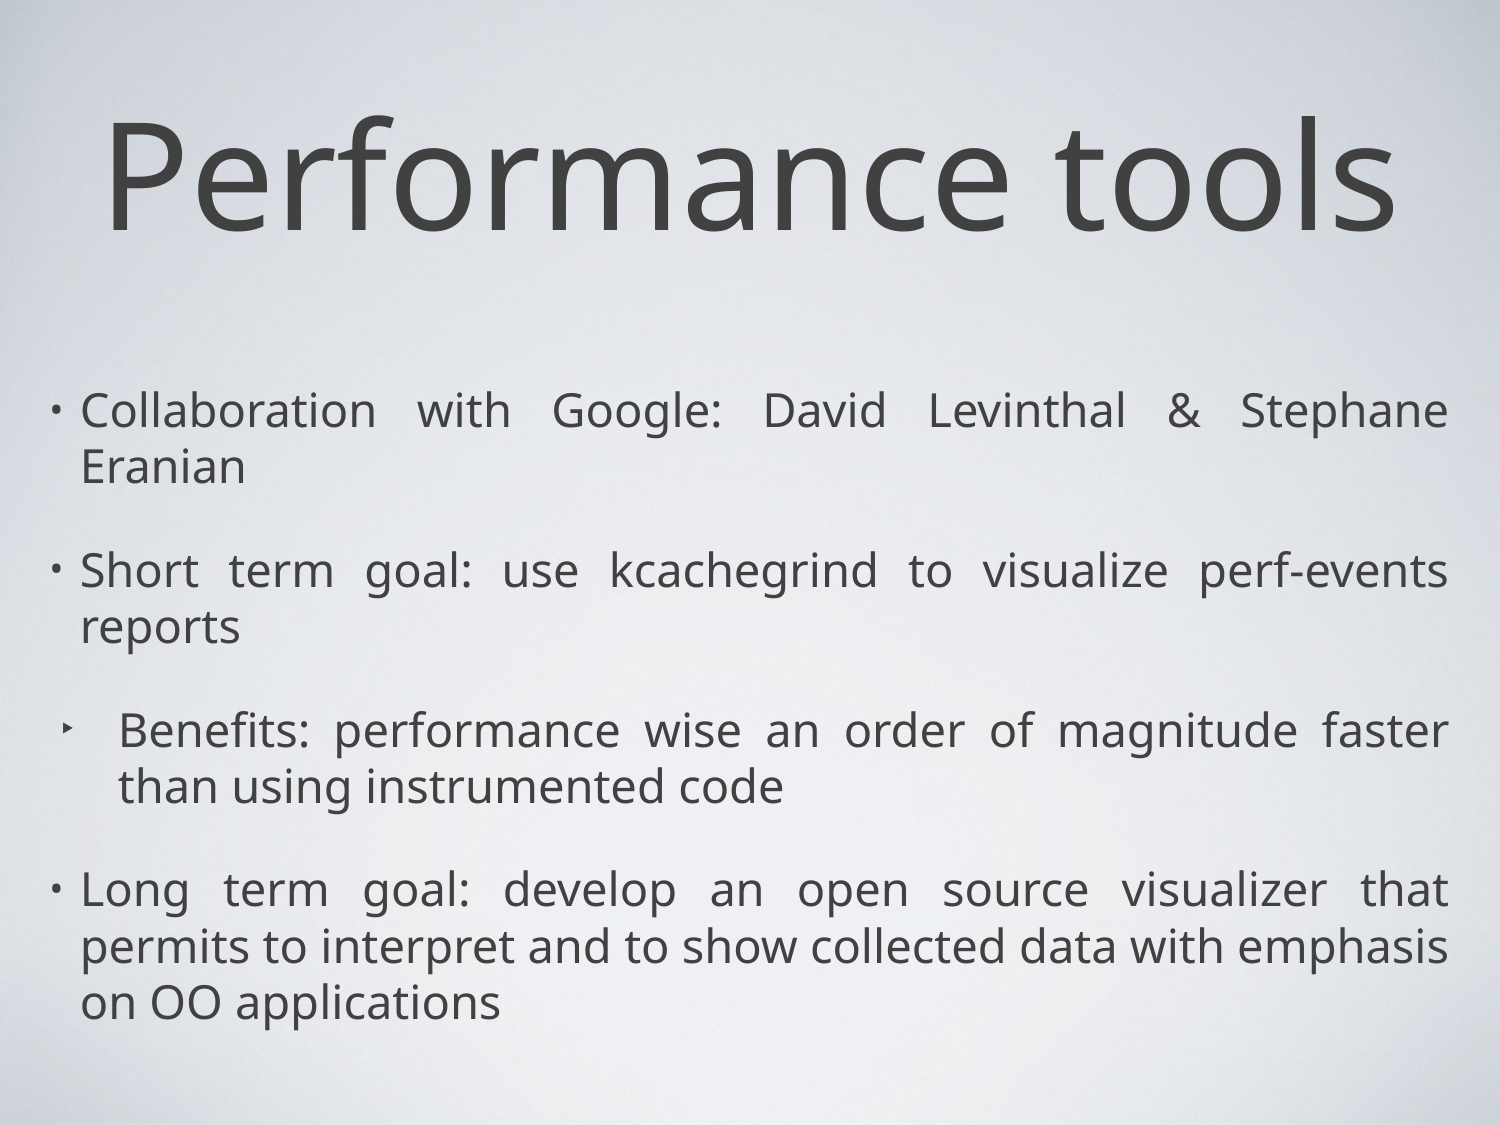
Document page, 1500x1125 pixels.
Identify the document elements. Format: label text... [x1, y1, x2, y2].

title Performance tools [40, 29, 1460, 311]
list Collaboration with Google: David Levinthal & Stephane Eranian Short term goal: use kcachegrind to visualize perf-events reports Benefits: performance wise an order of magnitude faster than using instrumented code Long term goal: develop an open source visualizer that permits to interpret and to show collected data with emphasis on OO applications [40, 367, 1460, 1042]
picture [0, 0, 1500, 1125]
